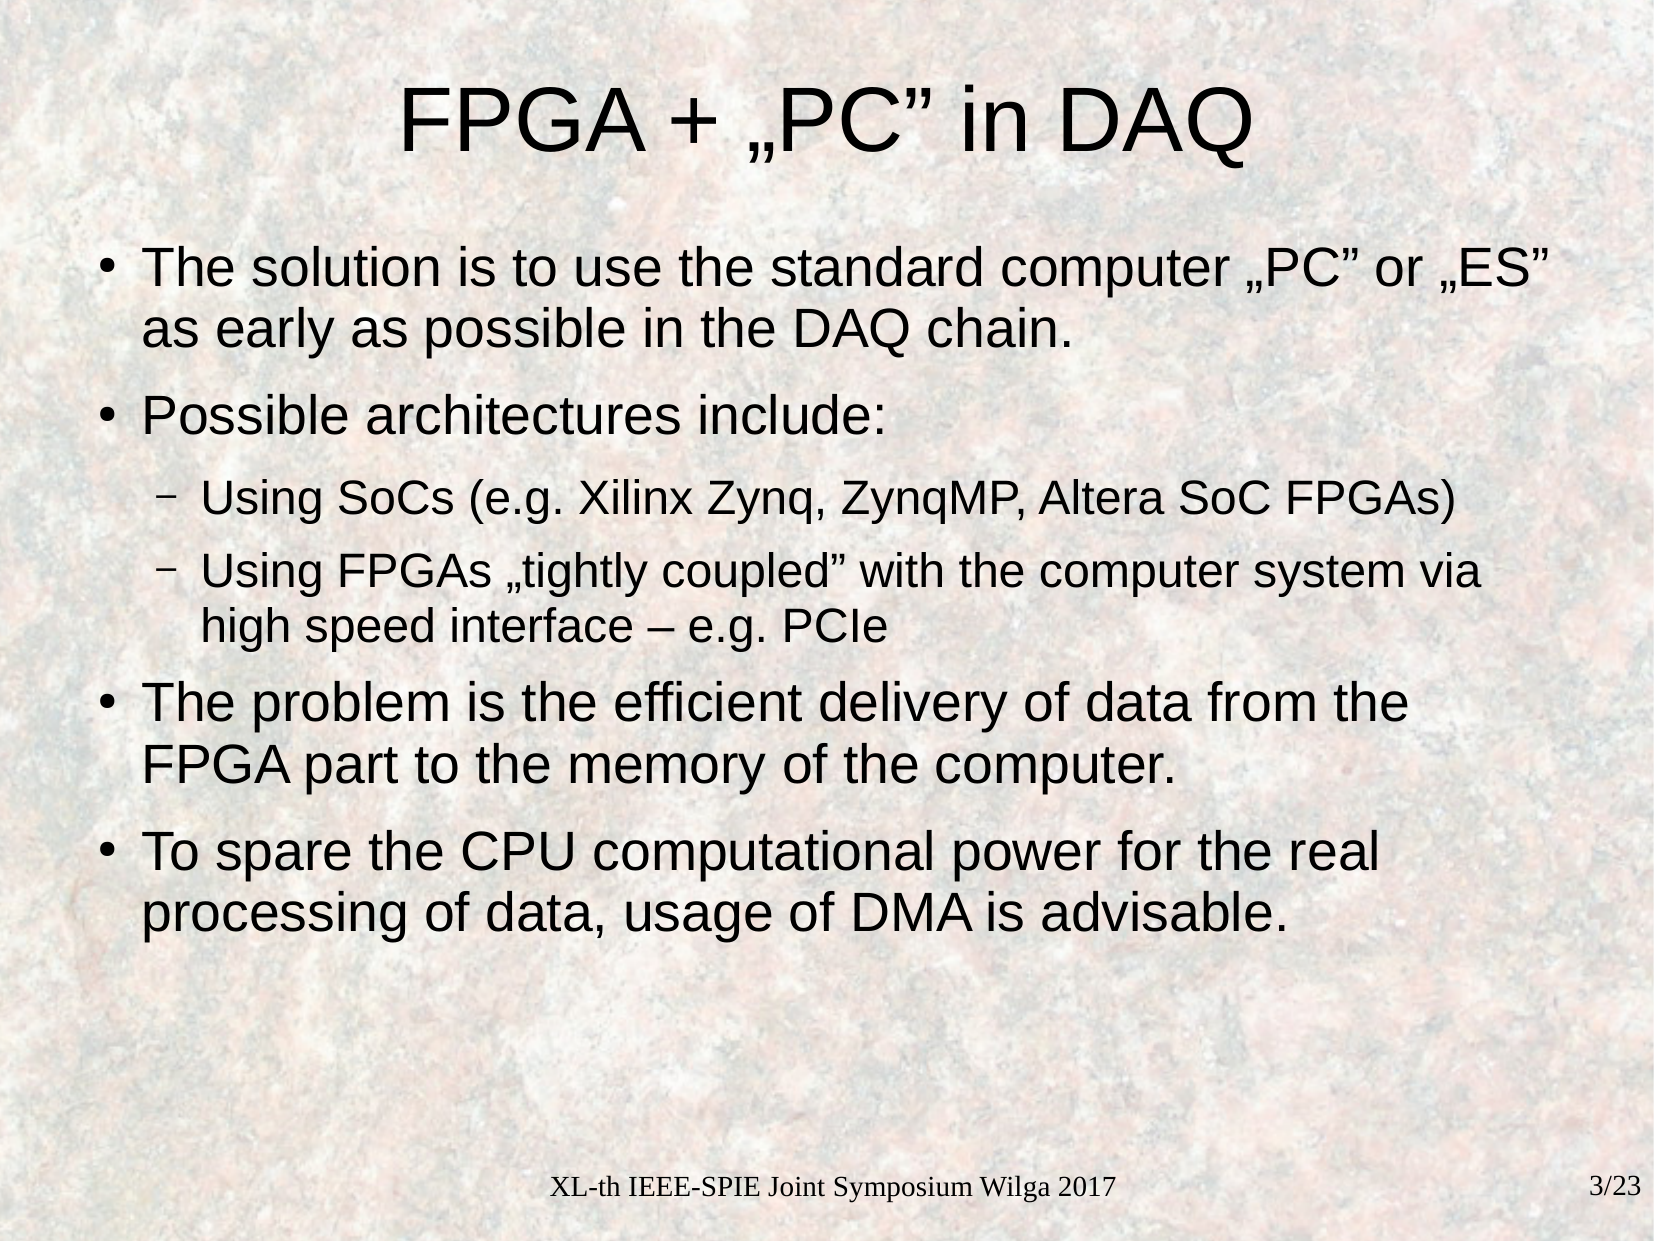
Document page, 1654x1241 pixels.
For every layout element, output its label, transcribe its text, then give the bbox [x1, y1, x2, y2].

title FPGA + „PC” in DAQ [82, 49, 1571, 189]
picture [0, 0, 1654, 1241]
list The solution is to use the standard computer „PC” or „ES” as early as possible in the DAQ chain. Possible architectures include: Using SoCs (e.g. Xilinx Zynq, ZynqMP, Altera SoC FPGAs) Using FPGAs „tightly coupled” with the computer system via high speed interface – e.g. PCIe The problem is the efficient delivery of data from the FPGA part to the memory of the computer. To spare the CPU computational power for the real processing of data, usage of DMA is advisable. [82, 236, 1571, 956]
